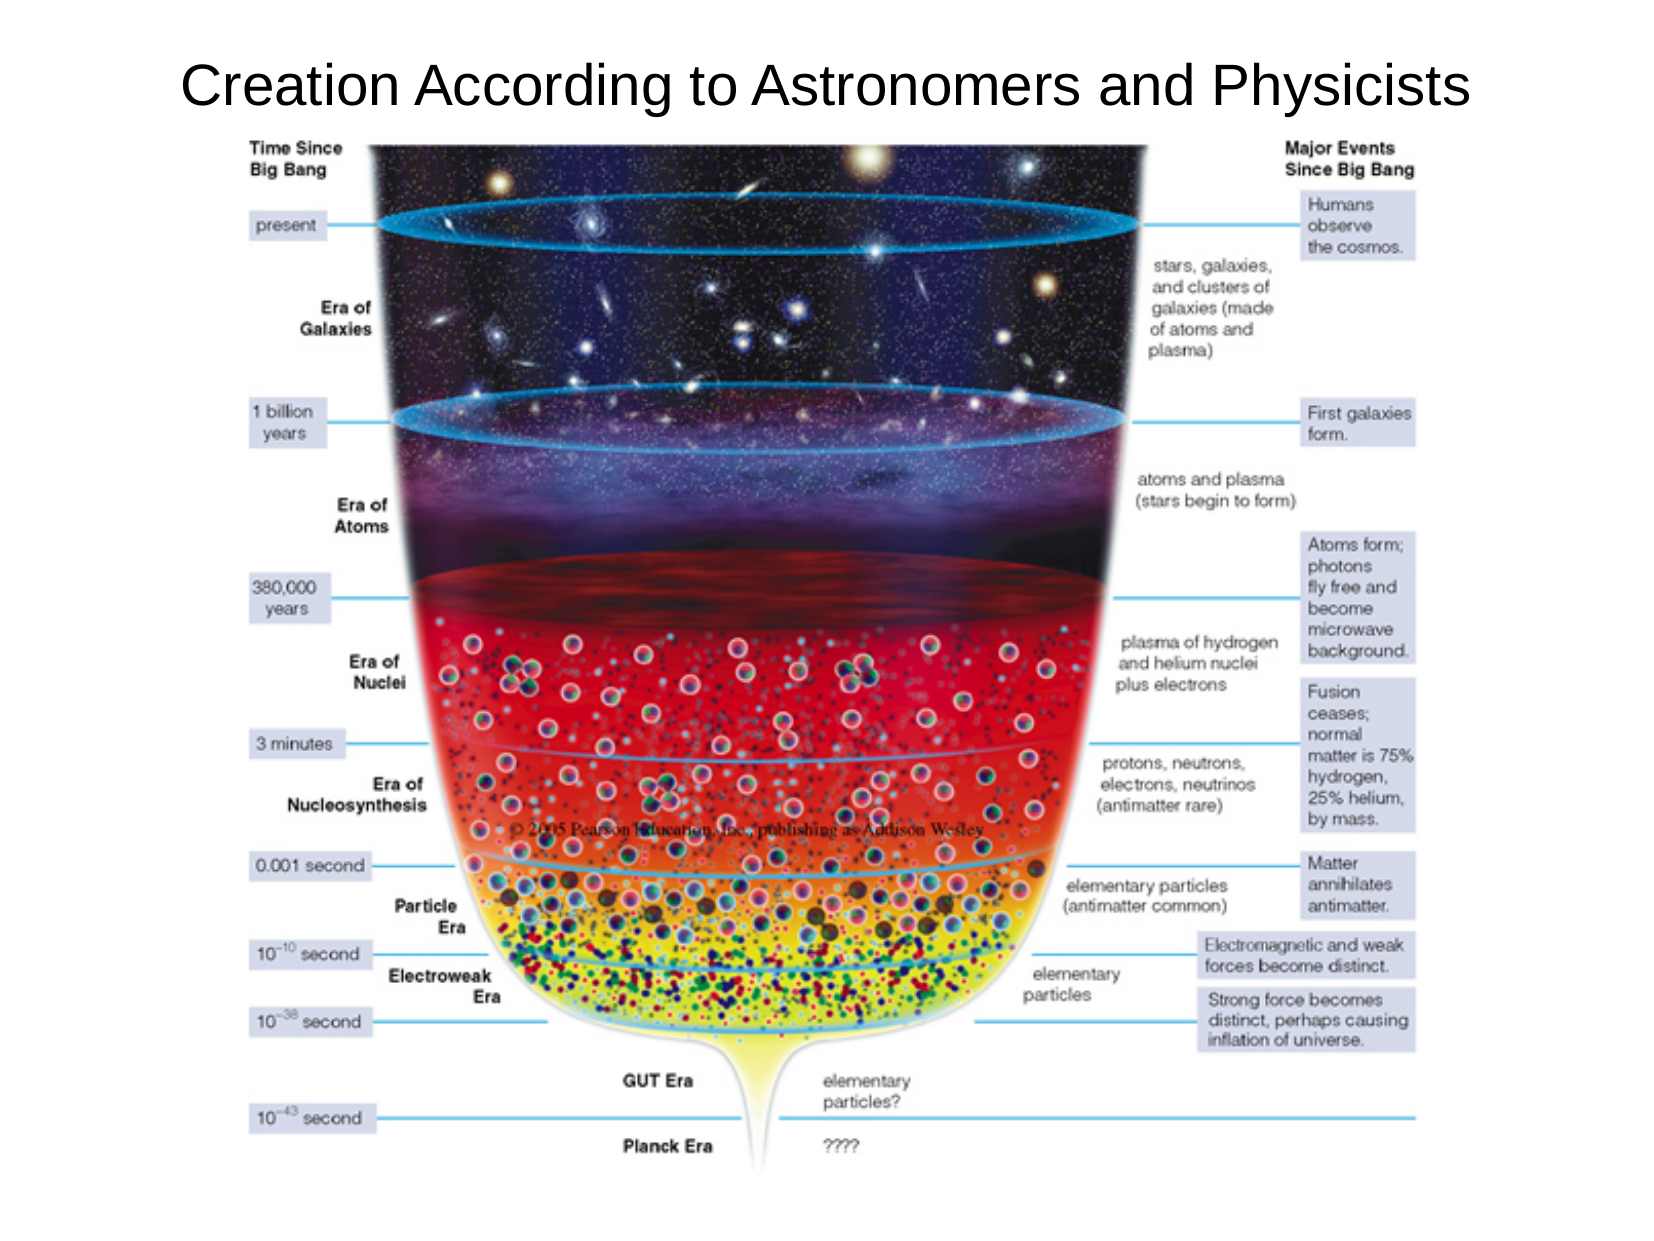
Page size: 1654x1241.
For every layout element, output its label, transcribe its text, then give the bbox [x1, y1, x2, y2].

chart [248, 137, 1420, 1176]
title Creation According to Astronomers and Physicists [124, 0, 1530, 172]
